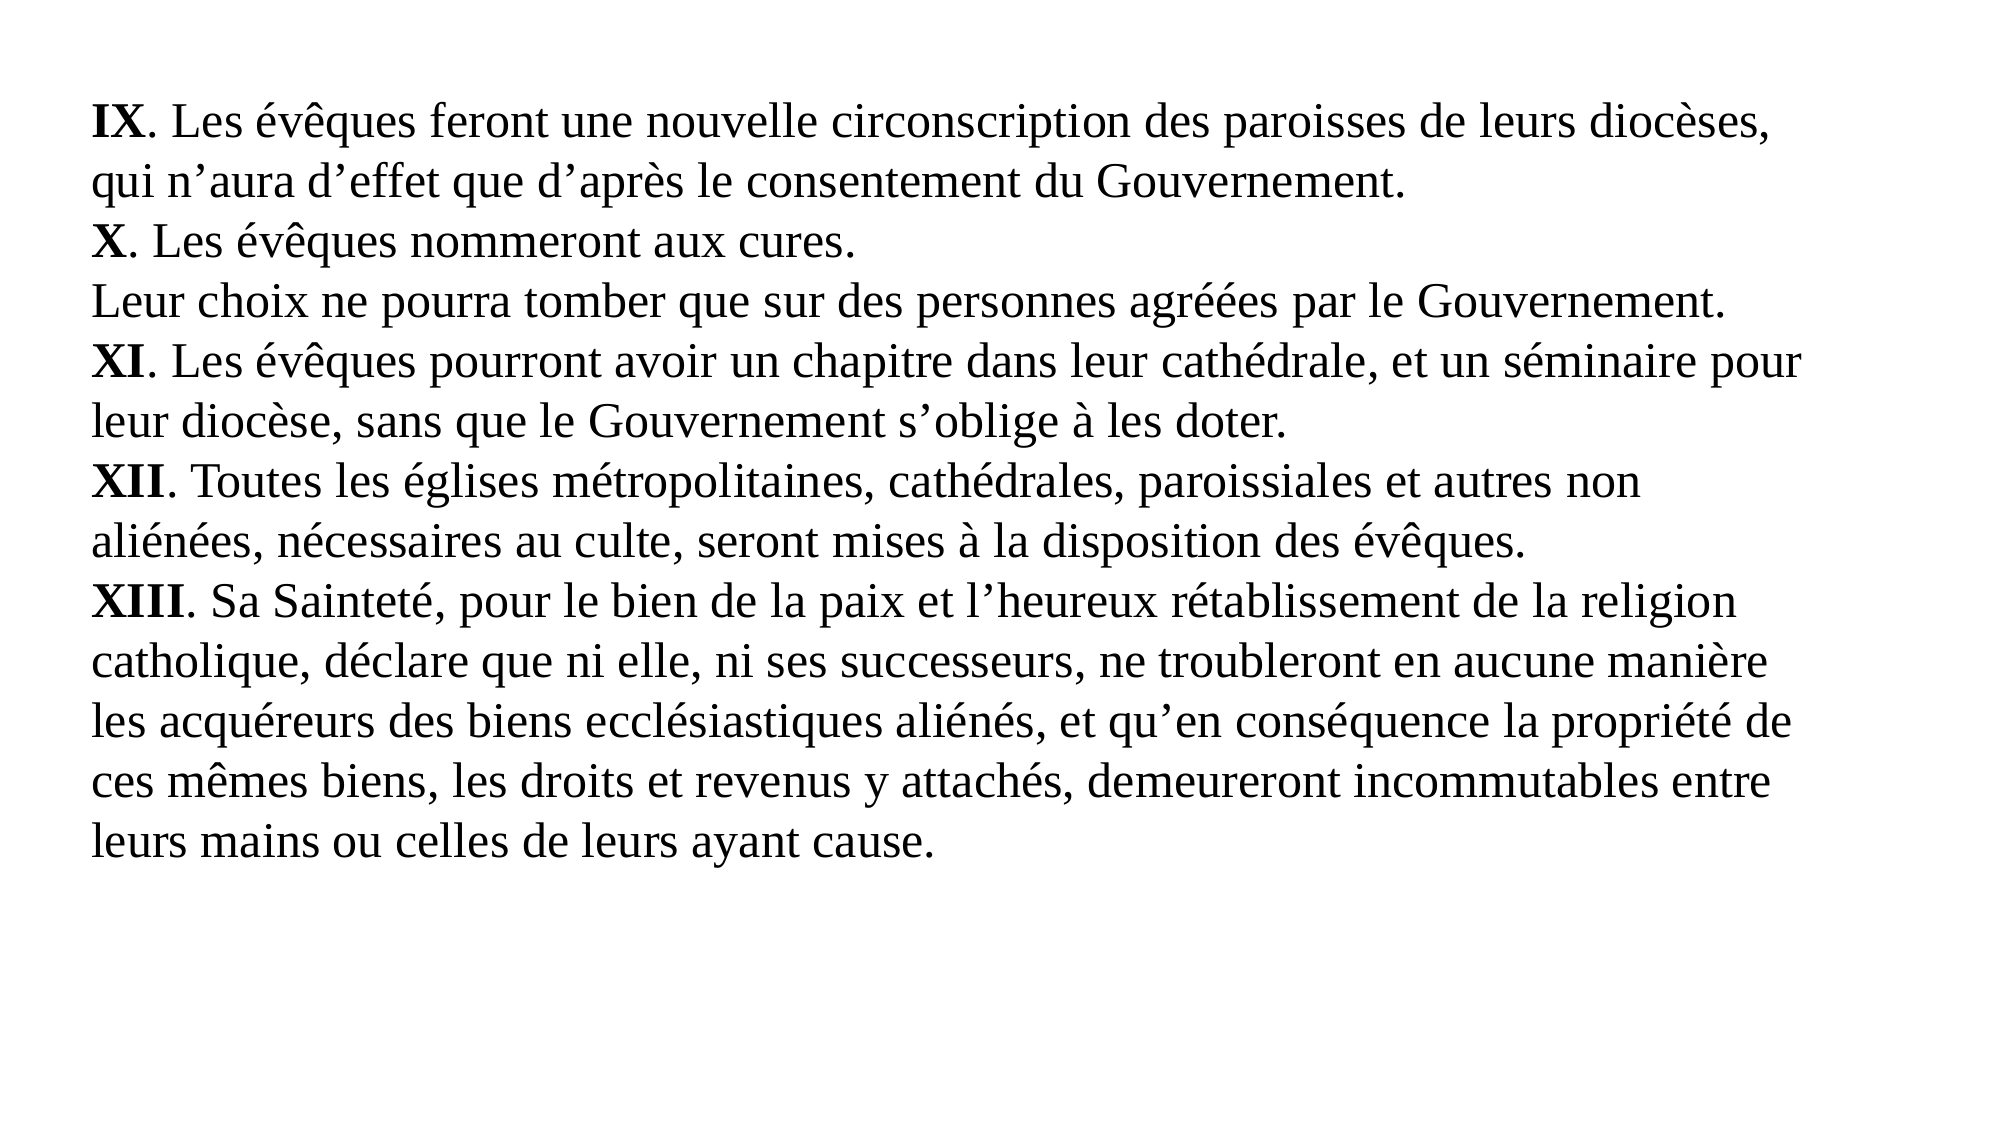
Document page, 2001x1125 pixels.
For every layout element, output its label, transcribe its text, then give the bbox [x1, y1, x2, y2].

text_box IX. Les évêques feront une nouvelle circonscription des paroisses de leurs diocèses, qui n’aura d’effet que d’après le consentement du Gouvernement. X. Les évêques nommeront aux cures. Leur choix ne pourra tomber que sur des personnes agréées par le Gouvernement. XI. Les évêques pourront avoir un chapitre dans leur cathédrale, et un séminaire pour leur diocèse, sans que le Gouvernement s’oblige à les doter. XII. Toutes les églises métropolitaines, cathédrales, paroissiales et autres non aliénées, nécessaires au culte, seront mises à la disposition des évêques. XIII. Sa Sainteté, pour le bien de la paix et l’heureux rétablissement de la religion catholique, déclare que ni elle, ni ses successeurs, ne troubleront en aucune manière les acquéreurs des biens ecclésiastiques aliénés, et qu’en conséquence la propriété de ces mêmes biens, les droits et revenus y attachés, demeureront incommutables entre leurs mains ou celles de leurs ayant cause. [76, 80, 1823, 883]
